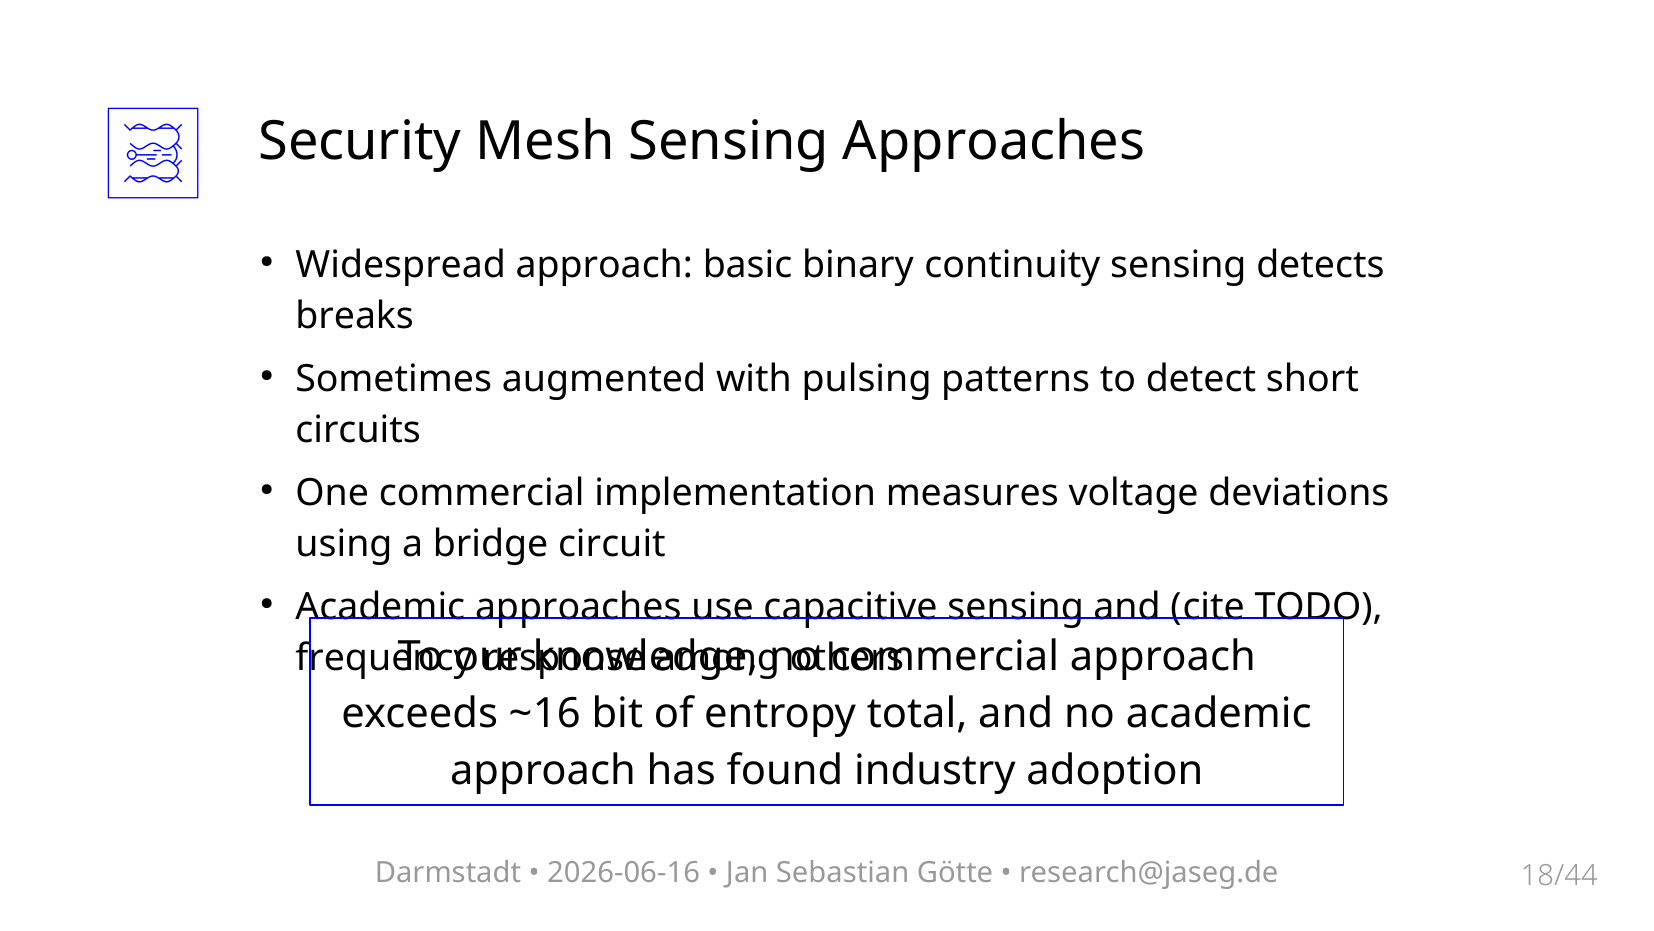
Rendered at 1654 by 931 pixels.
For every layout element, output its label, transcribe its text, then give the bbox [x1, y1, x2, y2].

text_box Security Mesh Sensing Approaches [243, 93, 1543, 213]
picture [99, 99, 207, 207]
text_box To our knowledge, no commercial approach exceeds ~16 bit of entropy total, and no academic approach has found industry adoption [310, 627, 1344, 796]
text_box Widespread approach: basic binary continuity sensing detects breaks Sometimes augmented with pulsing patterns to detect short circuits One commercial implementation measures voltage deviations using a bridge circuit Academic approaches use capacitive sensing and (cite TODO), frequency response among others [260, 237, 1471, 590]
